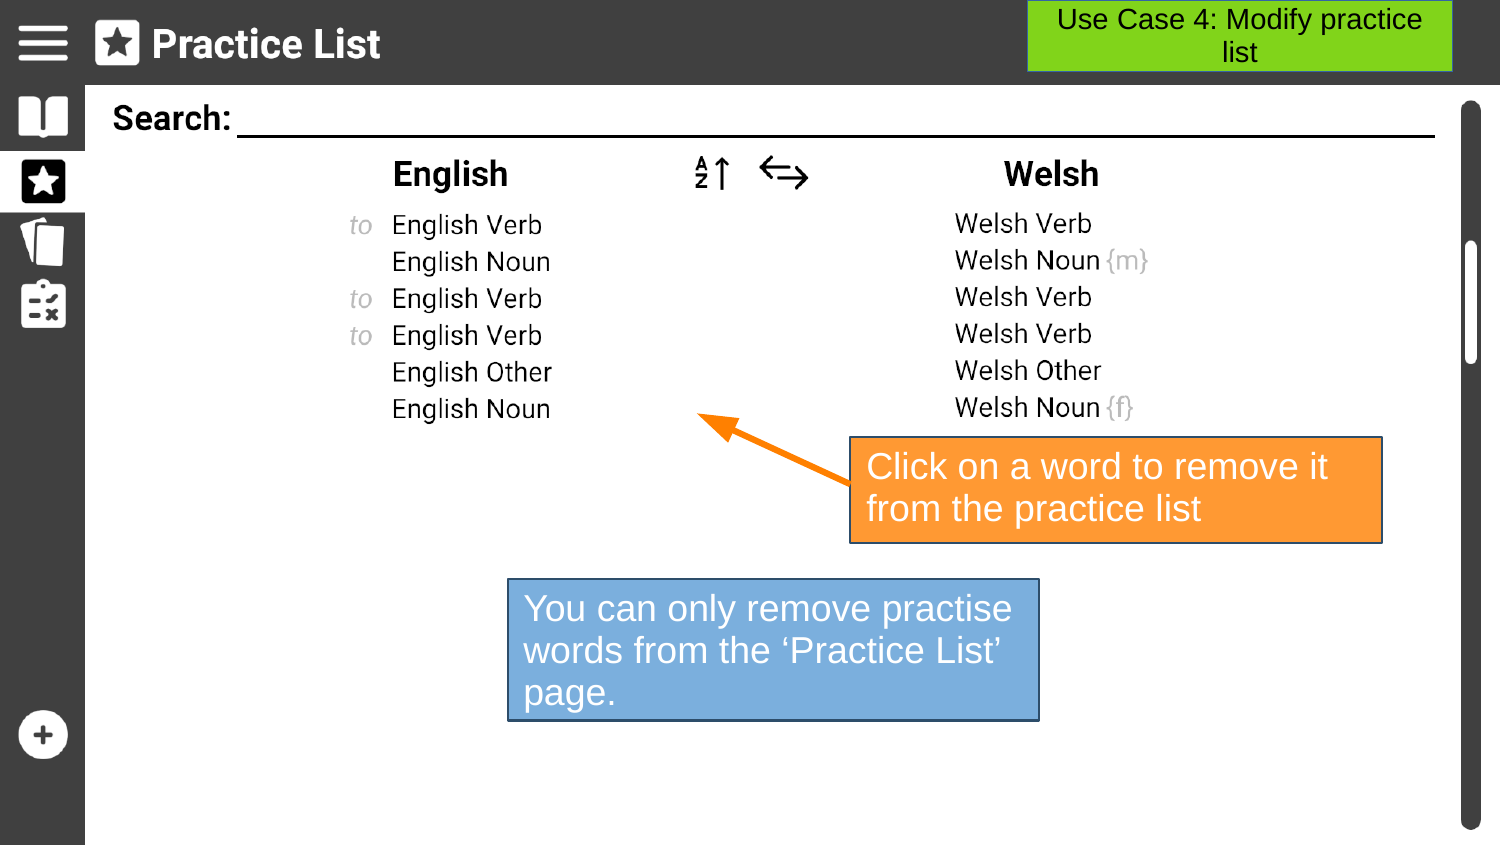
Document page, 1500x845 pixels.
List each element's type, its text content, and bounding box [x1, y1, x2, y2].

picture [0, 0, 1500, 845]
text_box Click on a word to remove it from the practice list [850, 437, 1383, 544]
text_box You can only remove practise words from the ‘Practice List’ page. [507, 578, 1040, 721]
text_box Use Case 4: Modify practice list [1027, 0, 1453, 72]
